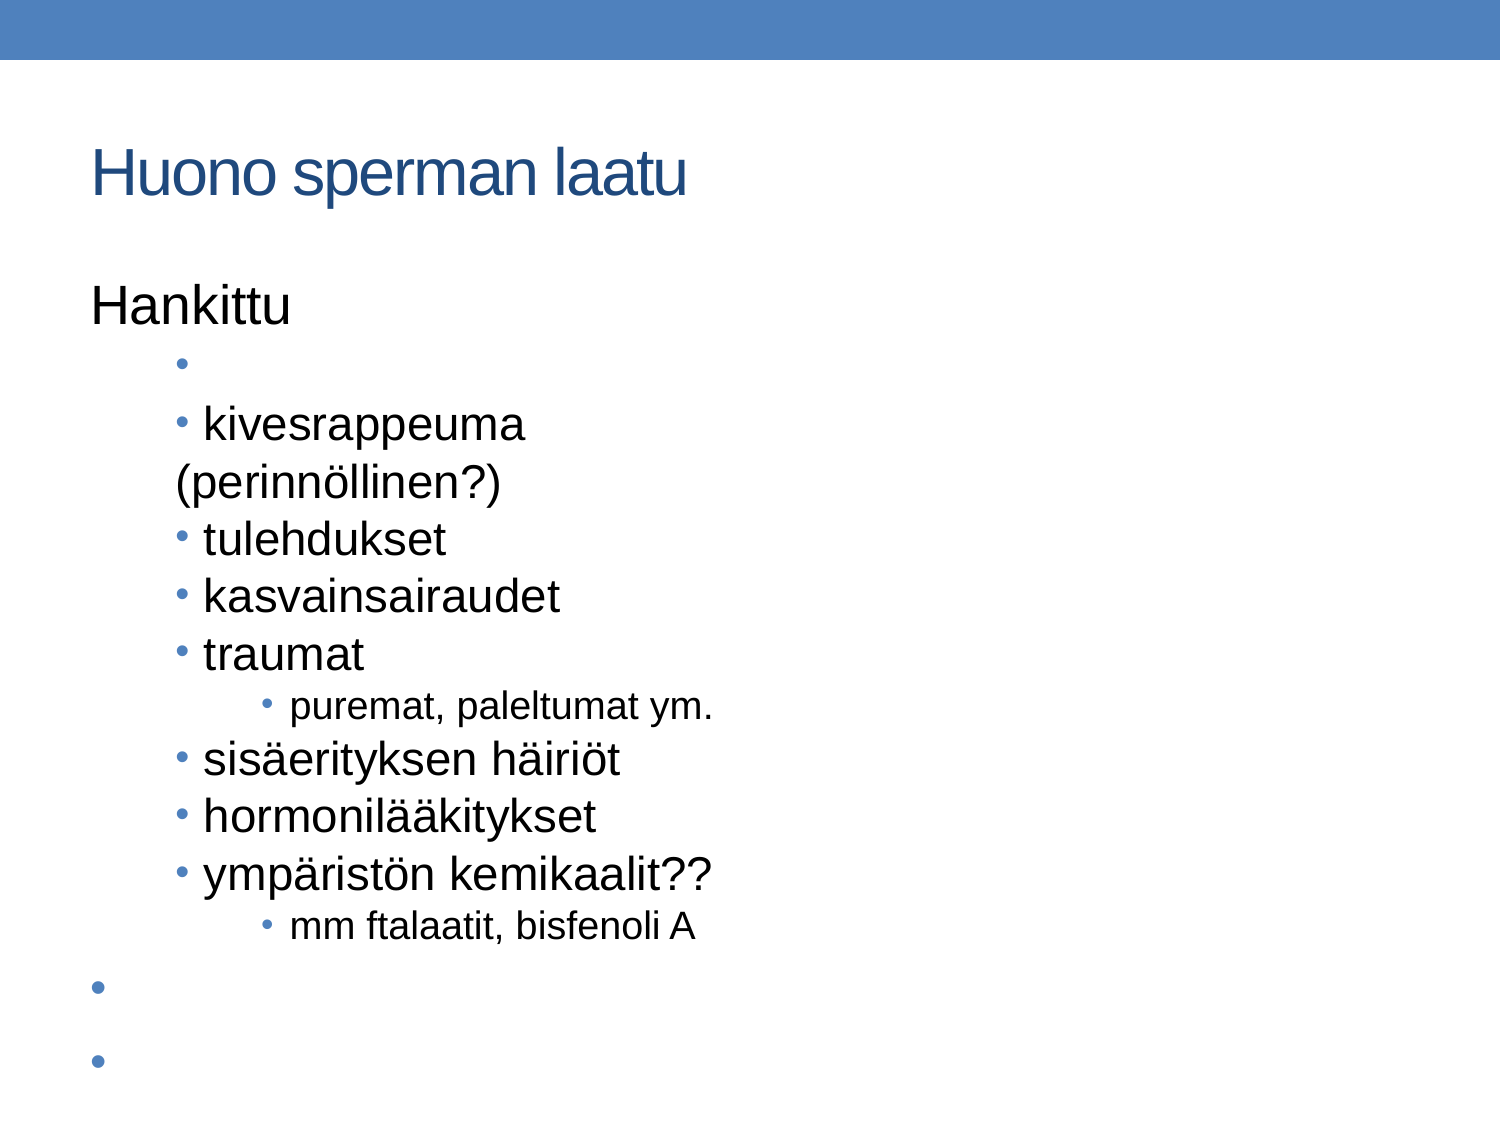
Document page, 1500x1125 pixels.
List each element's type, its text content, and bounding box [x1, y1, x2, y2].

list Hankittu kivesrappeuma (perinnöllinen?) tulehdukset kasvainsairaudet traumat puremat, paleltumat ym. sisäerityksen häiriöt hormonilääkitykset ympäristön kemikaalit?? mm ftalaatit, bisfenoli A [75, 274, 738, 1049]
title Huono sperman laatu [75, 87, 1426, 251]
